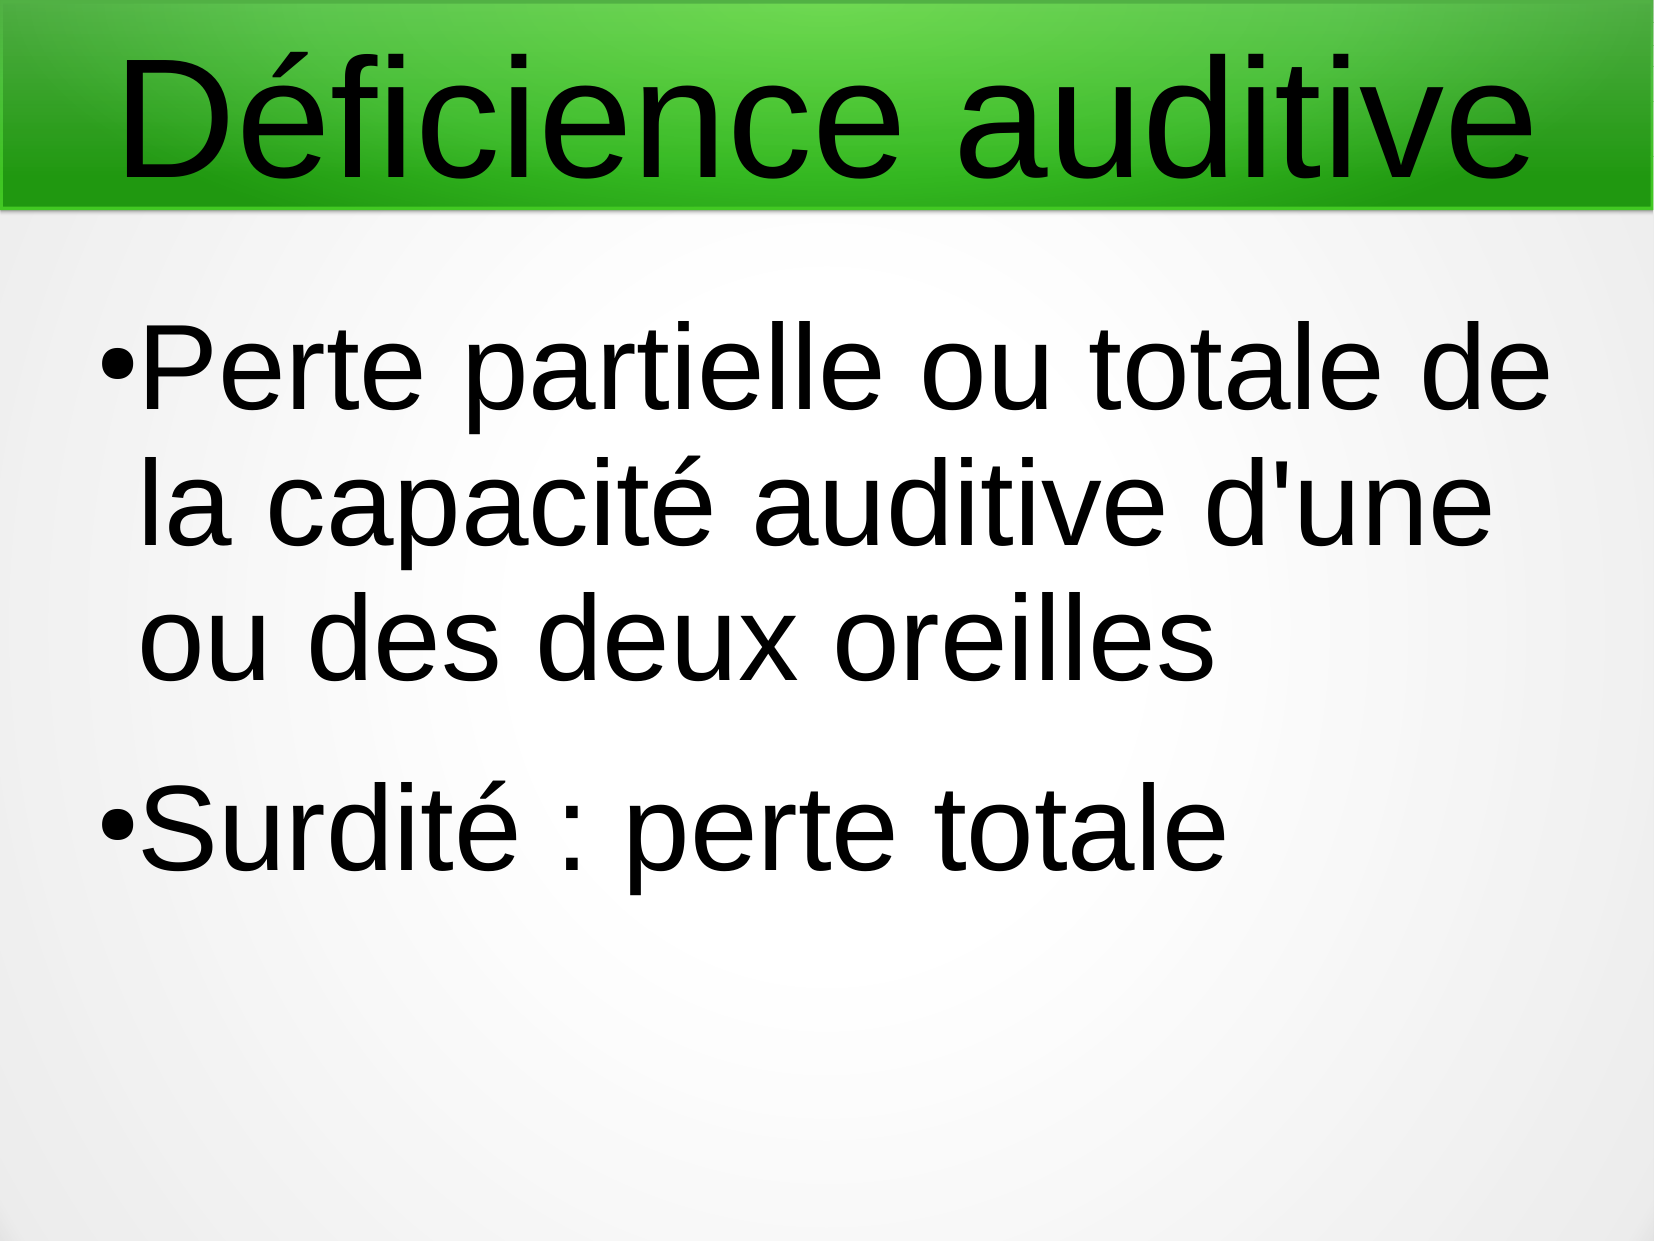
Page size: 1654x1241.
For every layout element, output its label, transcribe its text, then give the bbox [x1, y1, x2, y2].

list Perte partielle ou totale de la capacité auditive d'une ou des deux oreilles Surdité : perte totale [82, 299, 1571, 1019]
title Déficience auditive [82, 23, 1571, 214]
